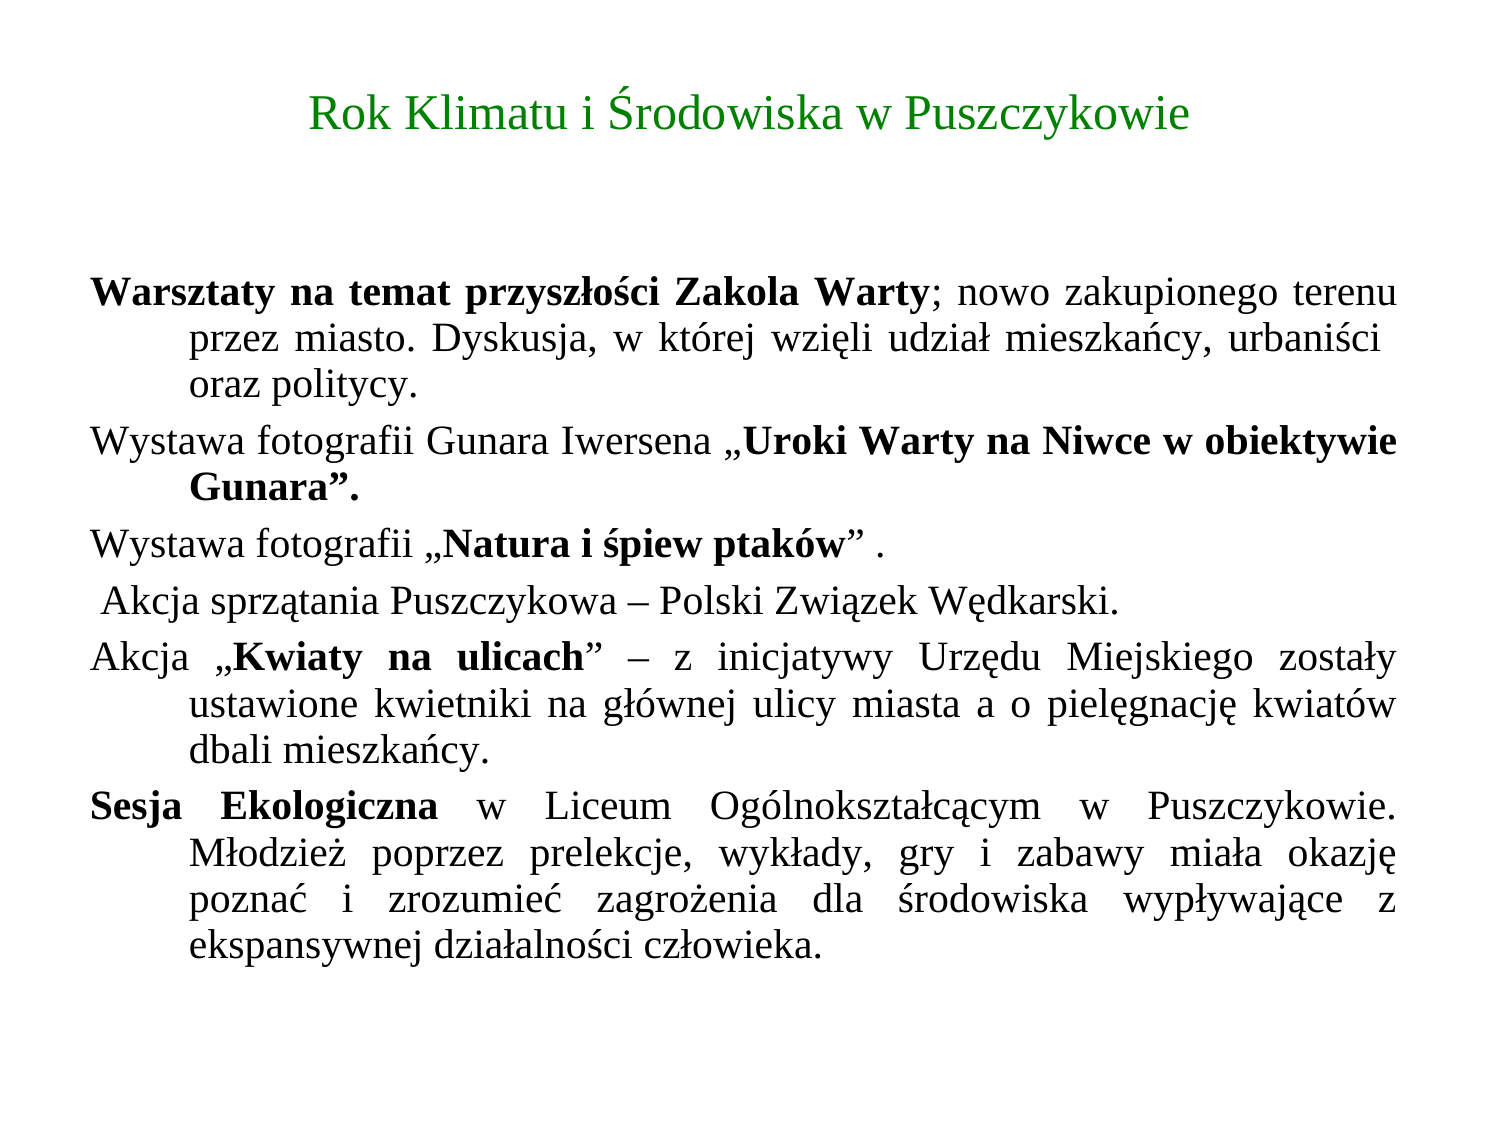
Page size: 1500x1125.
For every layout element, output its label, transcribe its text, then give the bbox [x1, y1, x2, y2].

title Rok Klimatu i Środowiska w Puszczykowie [112, 62, 1388, 163]
list Warsztaty na temat przyszłości Zakola Warty; nowo zakupionego terenu przez miasto. Dyskusja, w której wzięli udział mieszkańcy, urbaniści oraz politycy. Wystawa fotografii Gunara Iwersena „Uroki Warty na Niwce w obiektywie Gunara”. Wystawa fotografii „Natura i śpiew ptaków” . Akcja sprzątania Puszczykowa – Polski Związek Wędkarski. Akcja „Kwiaty na ulicach” – z inicjatywy Urzędu Miejskiego zostały ustawione kwietniki na głównej ulicy miasta a o pielęgnację kwiatów dbali mieszkańcy. Sesja Ekologiczna w Liceum Ogólnokształcącym w Puszczykowie. Młodzież poprzez prelekcje, wykłady, gry i zabawy miała okazję poznać i zrozumieć zagrożenia dla środowiska wypływające z ekspansywnej działalności człowieka. [75, 224, 1413, 1125]
